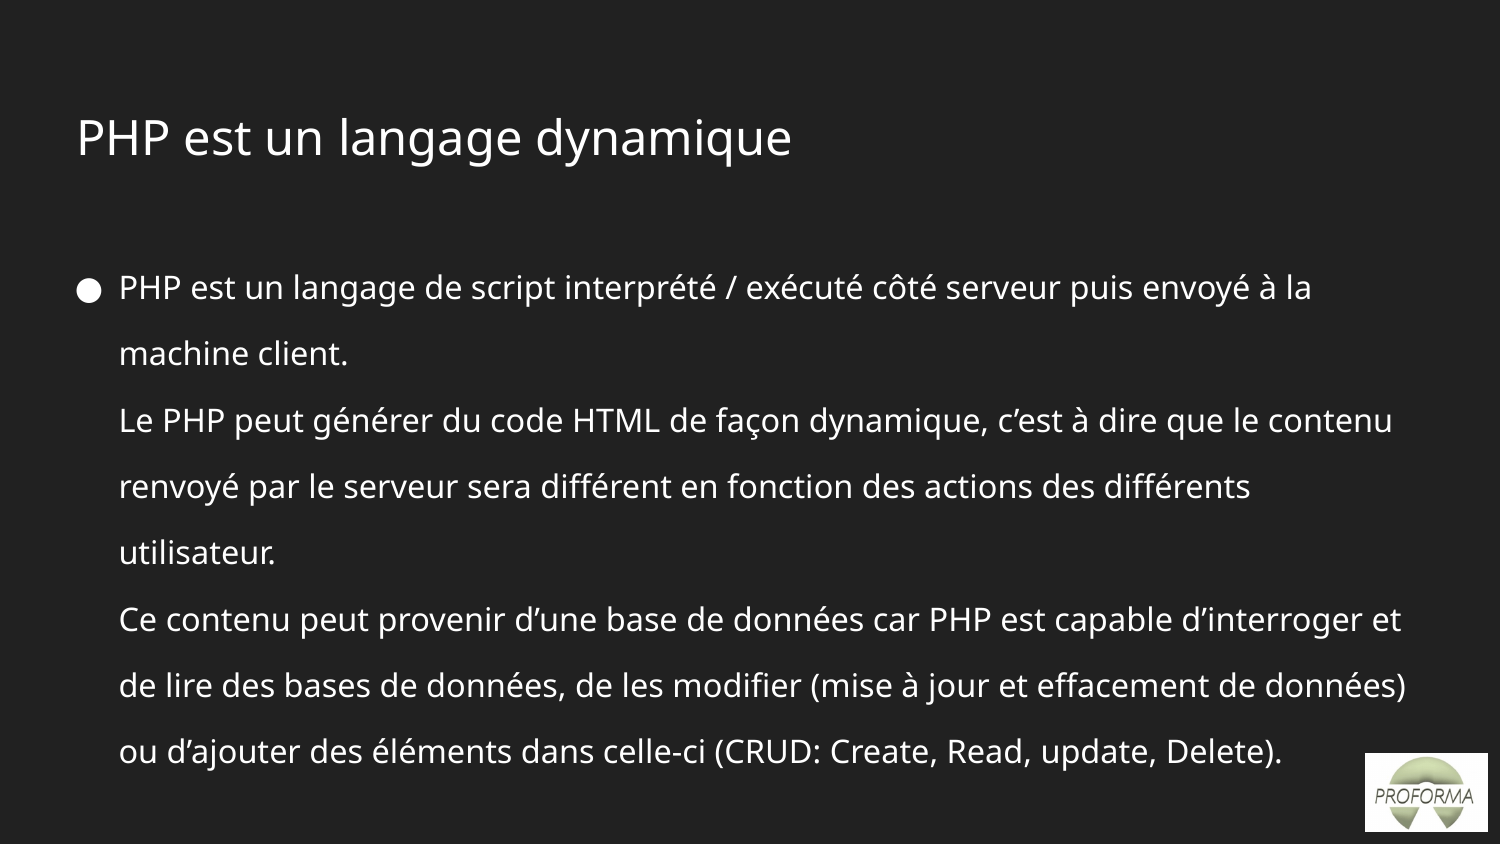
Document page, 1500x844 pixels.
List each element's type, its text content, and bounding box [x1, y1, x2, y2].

title PHP est un langage dynamique [61, 88, 1306, 185]
title PHP est un langage de script interprété / exécuté côté serveur puis envoyé à la machine client. Le PHP peut générer du code HTML de façon dynamique, c’est à dire que le contenu renvoyé par le serveur sera différent en fonction des actions des différents utilisateur. Ce contenu peut provenir d’une base de données car PHP est capable d’interroger et de lire des bases de données, de les modifier (mise à jour et effacement de données) ou d’ajouter des éléments dans celle-ci (CRUD: Create, Read, update, Delete). [45, 194, 1428, 789]
picture [1365, 753, 1488, 832]
